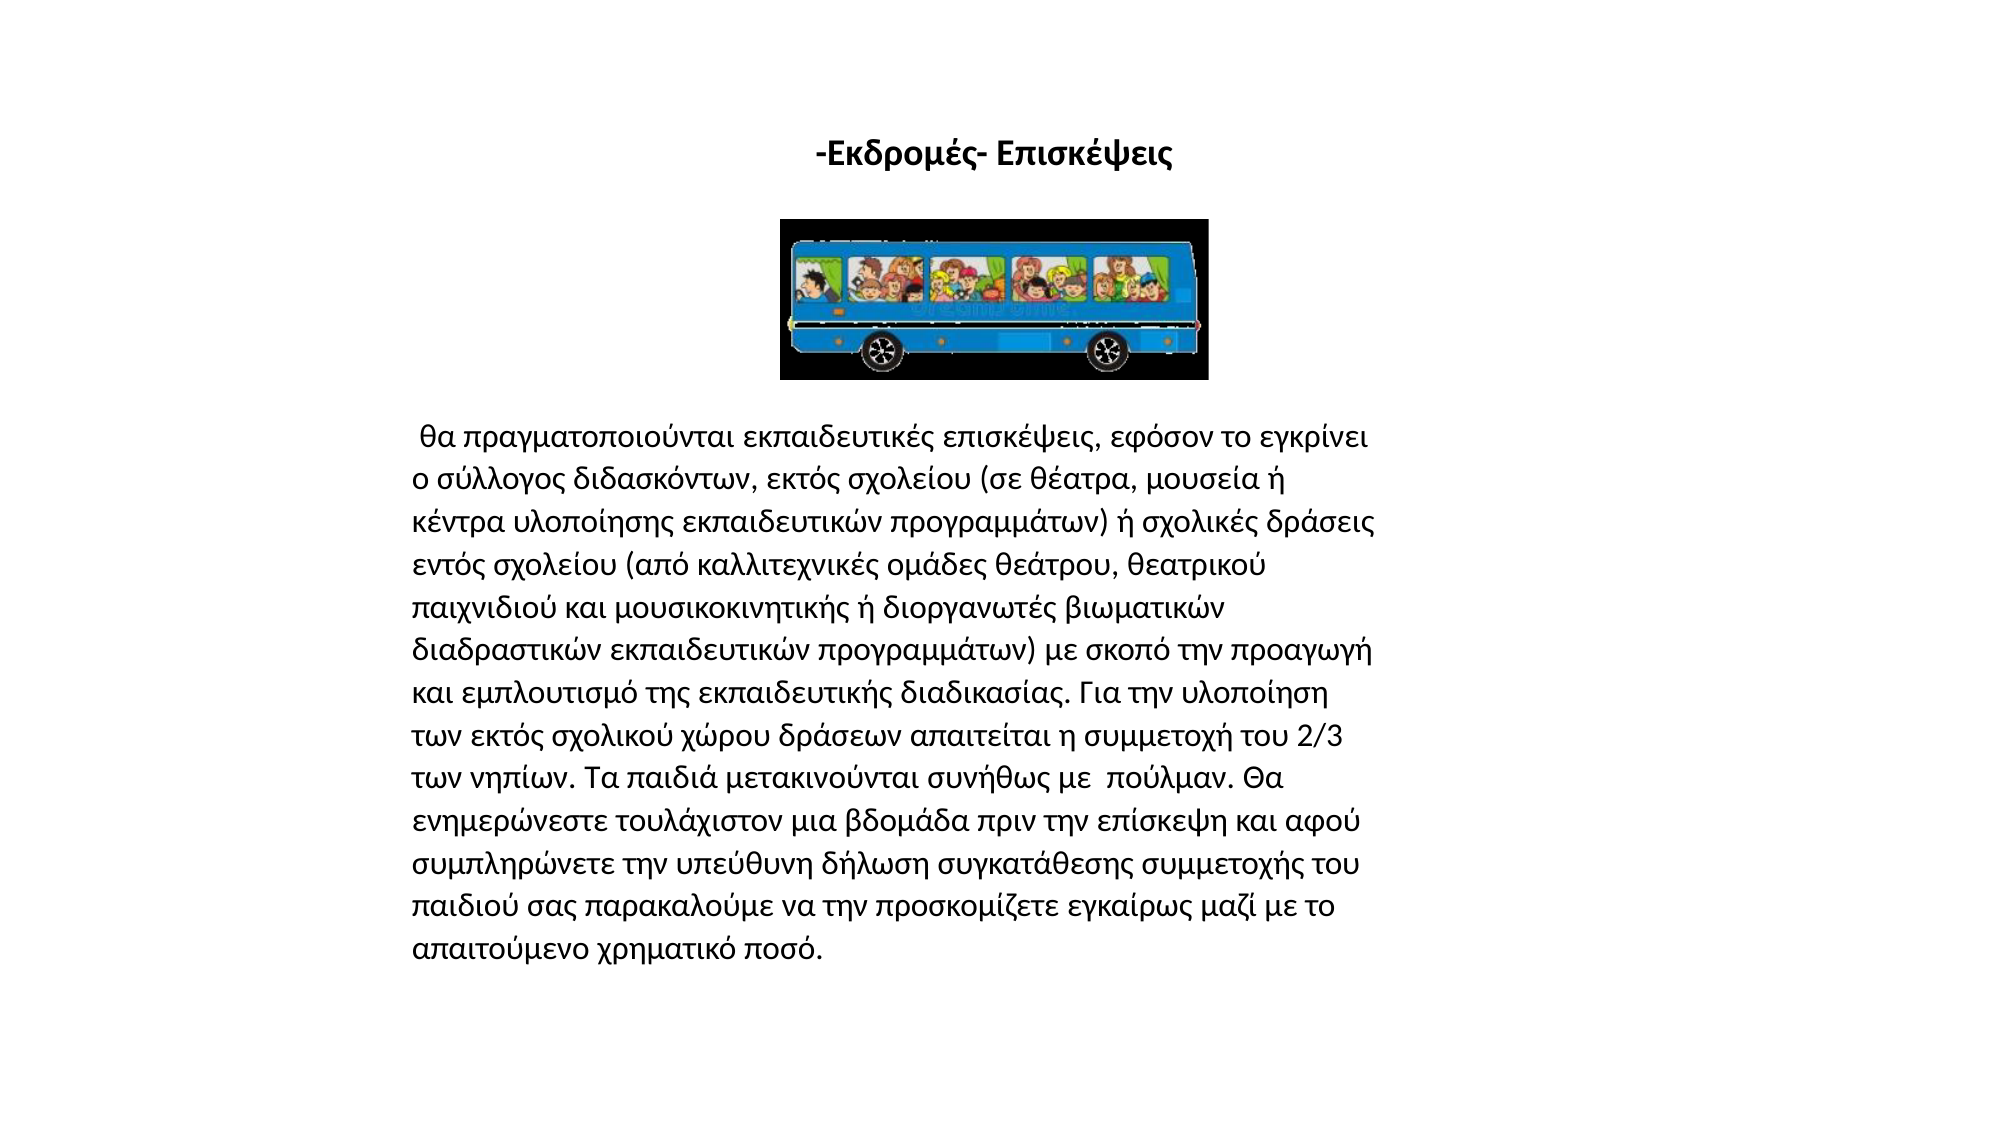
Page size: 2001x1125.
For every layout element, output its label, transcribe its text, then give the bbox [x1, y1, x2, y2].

text_box θα πραγματοπoιούνται εκπαιδευτικές επισκέψεις, εφόσον το εγκρίνει ο σύλλογος διδασκόντων, εκτός σχολείου (σε θέατρα, μουσεία ή κέντρα υλοποίησης εκπαιδευτικών προγραμμάτων) ή σχολικές δράσεις εντός σχολείου (από καλλιτεχνικές ομάδες θεάτρου, θεατρικού παιχνιδιού και μουσικοκινητικής ή διοργανωτές βιωματικών διαδραστικών εκπαιδευτικών προγραμμάτων) με σκοπό την προαγωγή και εμπλουτισμό της εκπαιδευτικής διαδικασίας. Για την υλοποίηση των εκτός σχολικού χώρου δράσεων απαιτείται η συμμετοχή του 2/3 των νηπίων. Τα παιδιά μετακινούνται συνήθως με πούλμαν. Θα ενημερώνεστε τουλάχιστον μια βδομάδα πριν την επίσκεψη και αφού συμπληρώνετε την υπεύθυνη δήλωση συγκατάθεσης συμμετοχής του παιδιού σας παρακαλούμε να την προσκομίζετε εγκαίρως μαζί με το απαιτούμενο χρηματικό ποσό. [397, 404, 1397, 1033]
picture [561, 129, 1428, 197]
picture [780, 219, 1209, 380]
